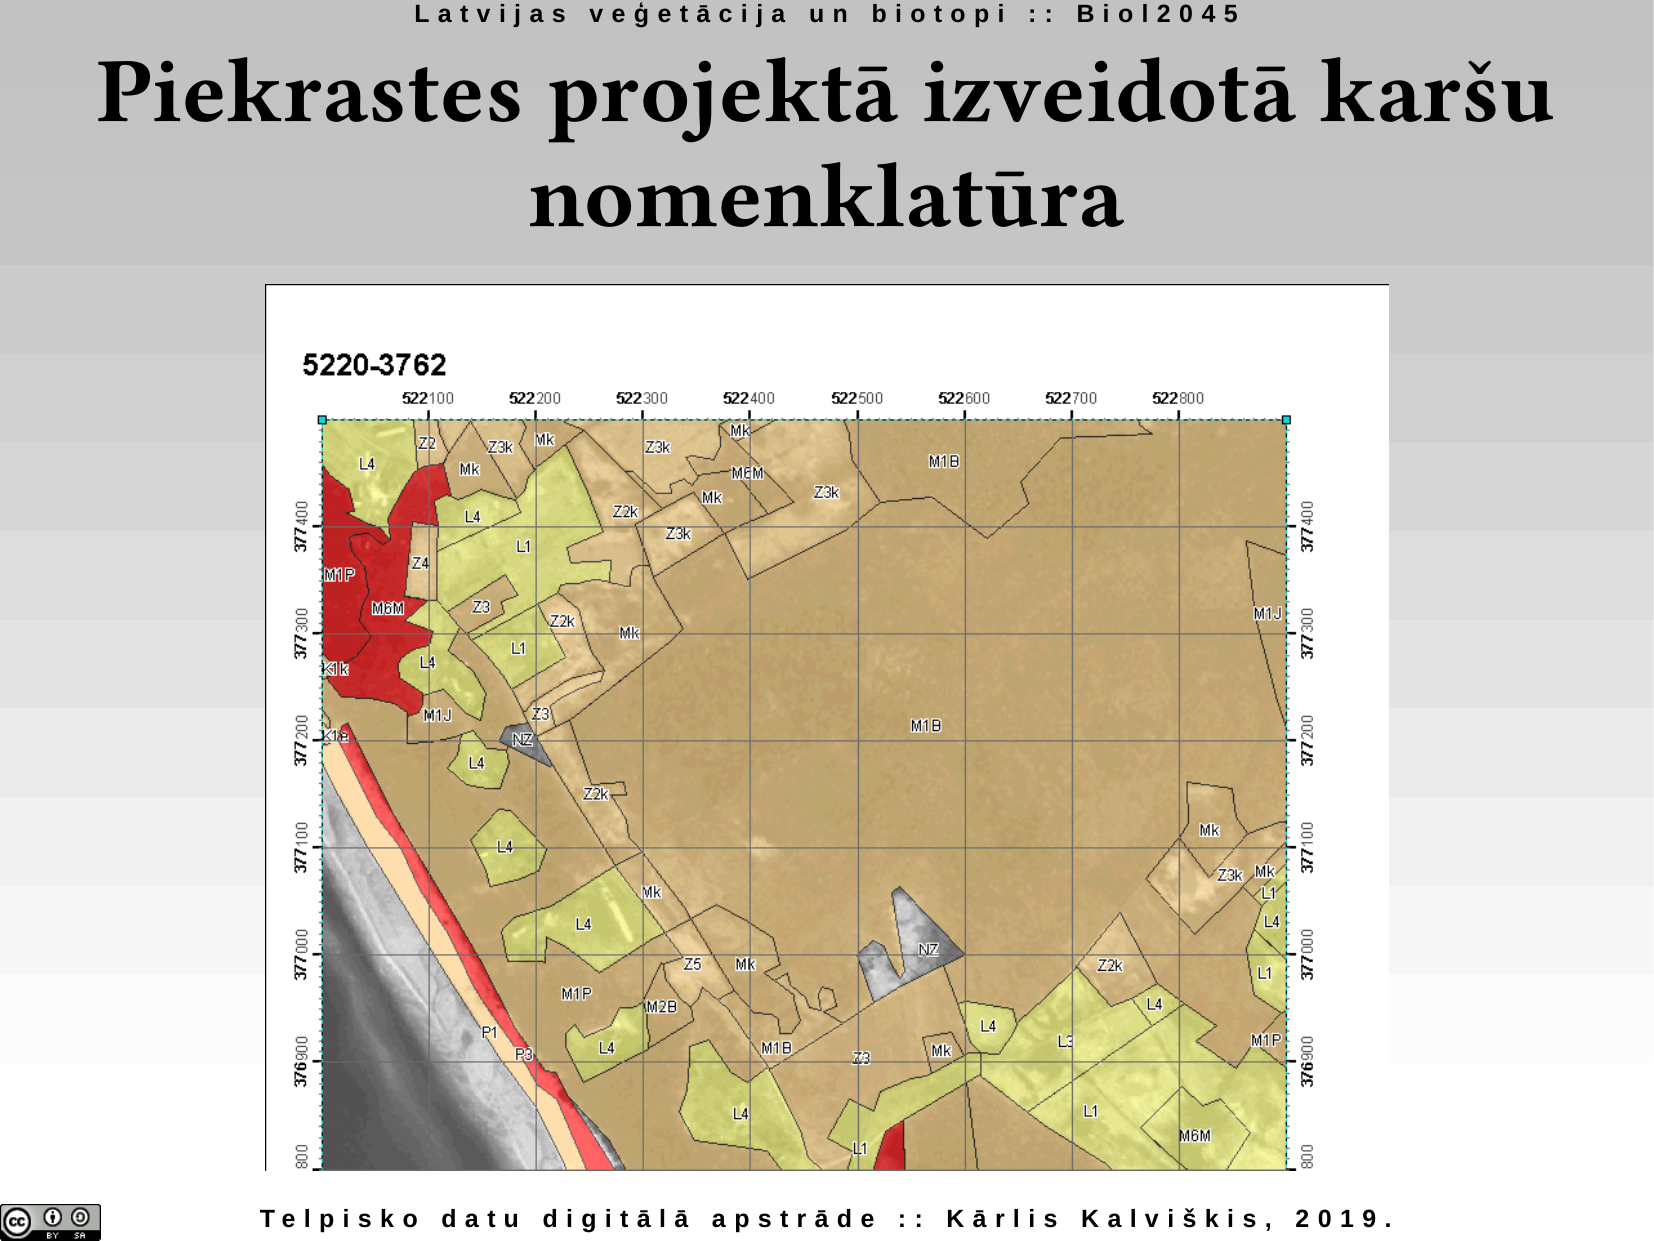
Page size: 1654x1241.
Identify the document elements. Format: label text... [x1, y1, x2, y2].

title Piekrastes projektā izveidotā karšu nomenklatūra [0, 1, 1654, 287]
picture [0, 284, 1654, 1241]
